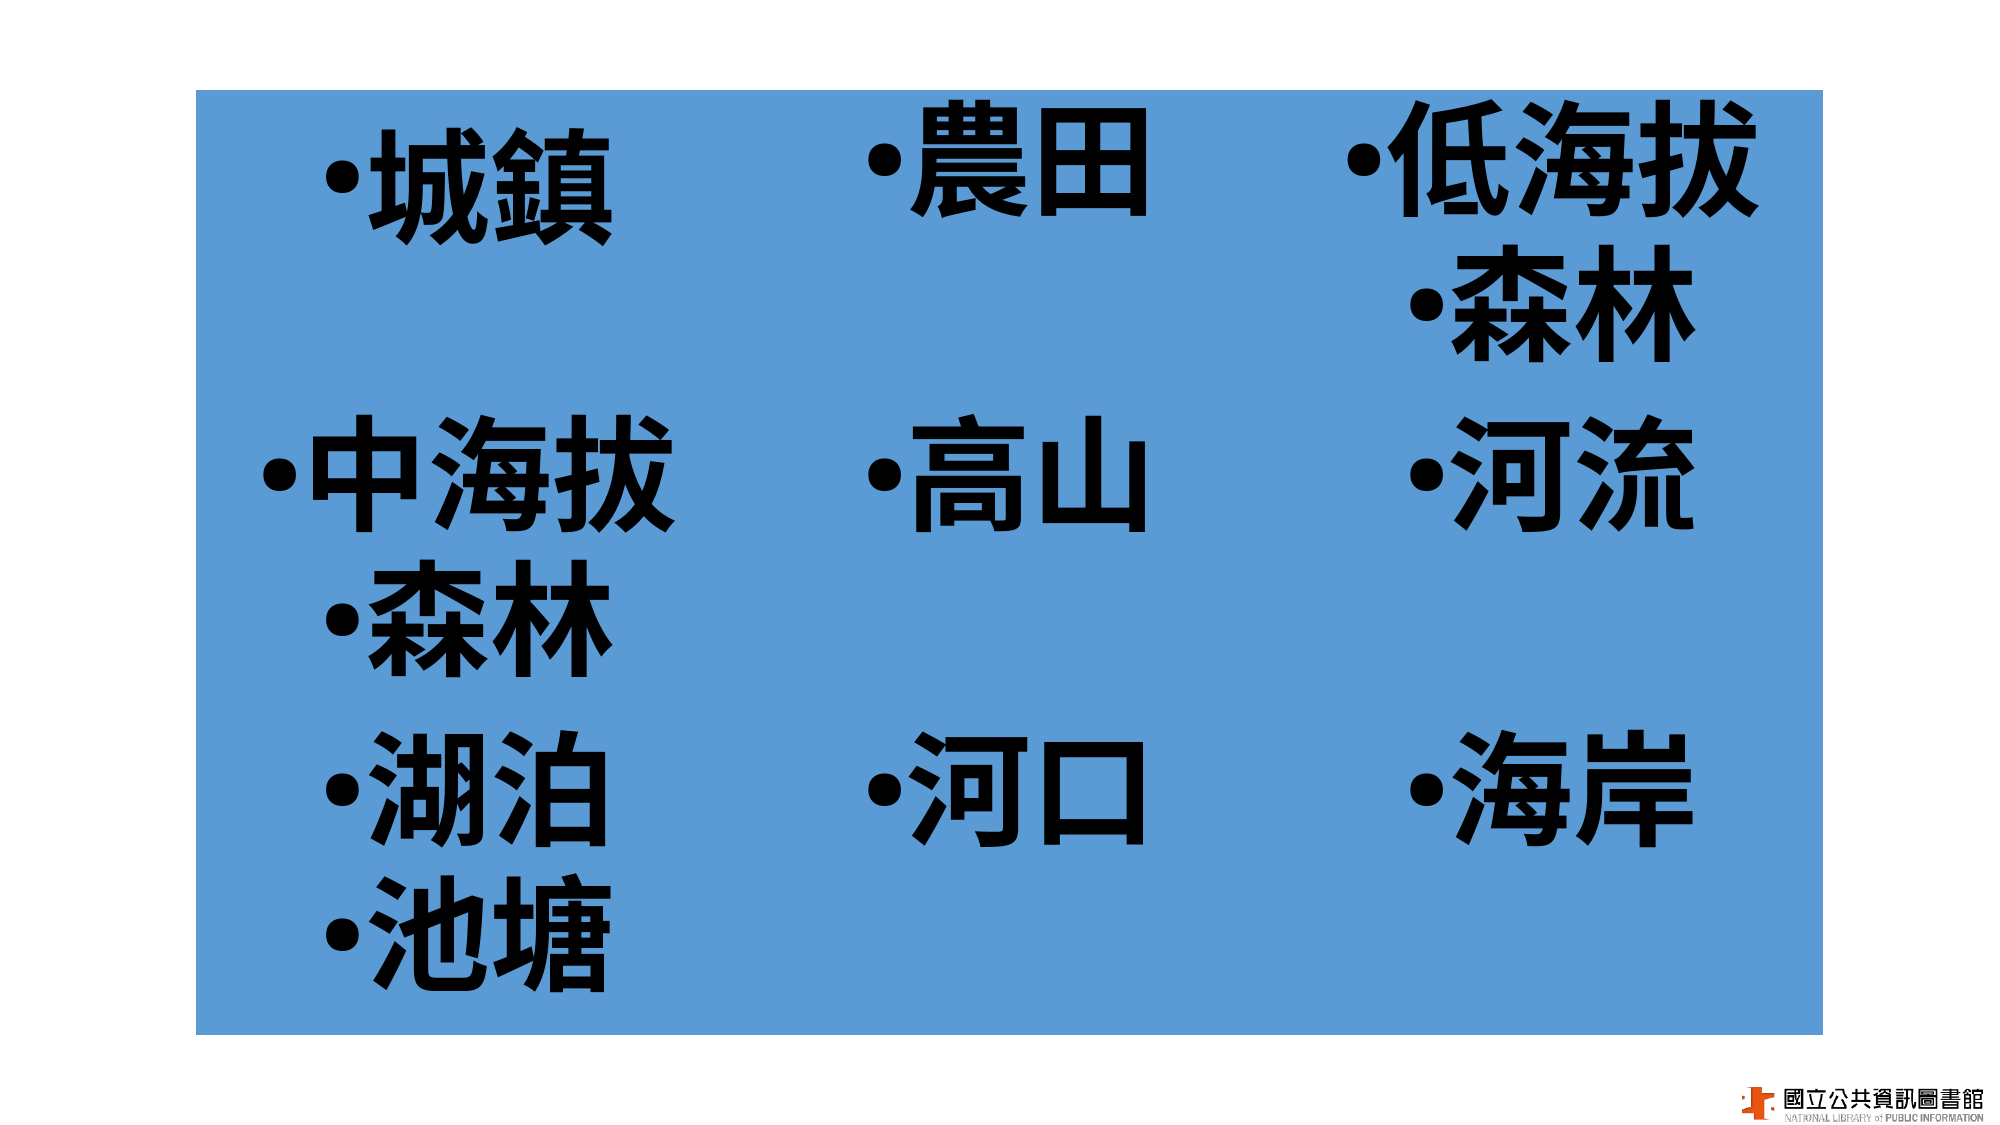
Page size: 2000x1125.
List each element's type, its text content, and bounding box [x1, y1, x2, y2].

table_header 低海拔 森林 [1281, 90, 1823, 405]
table_cell 海岸 [1281, 720, 1823, 1035]
table_cell 高山 [739, 405, 1281, 720]
table_cell 中海拔 森林 [196, 405, 739, 720]
table_cell 河流 [1281, 405, 1823, 720]
table_header 農田 [739, 90, 1281, 405]
table_header 城鎮 [196, 90, 739, 405]
table_cell 河口 [739, 720, 1281, 1035]
table_cell 湖泊 池塘 [196, 720, 739, 1035]
